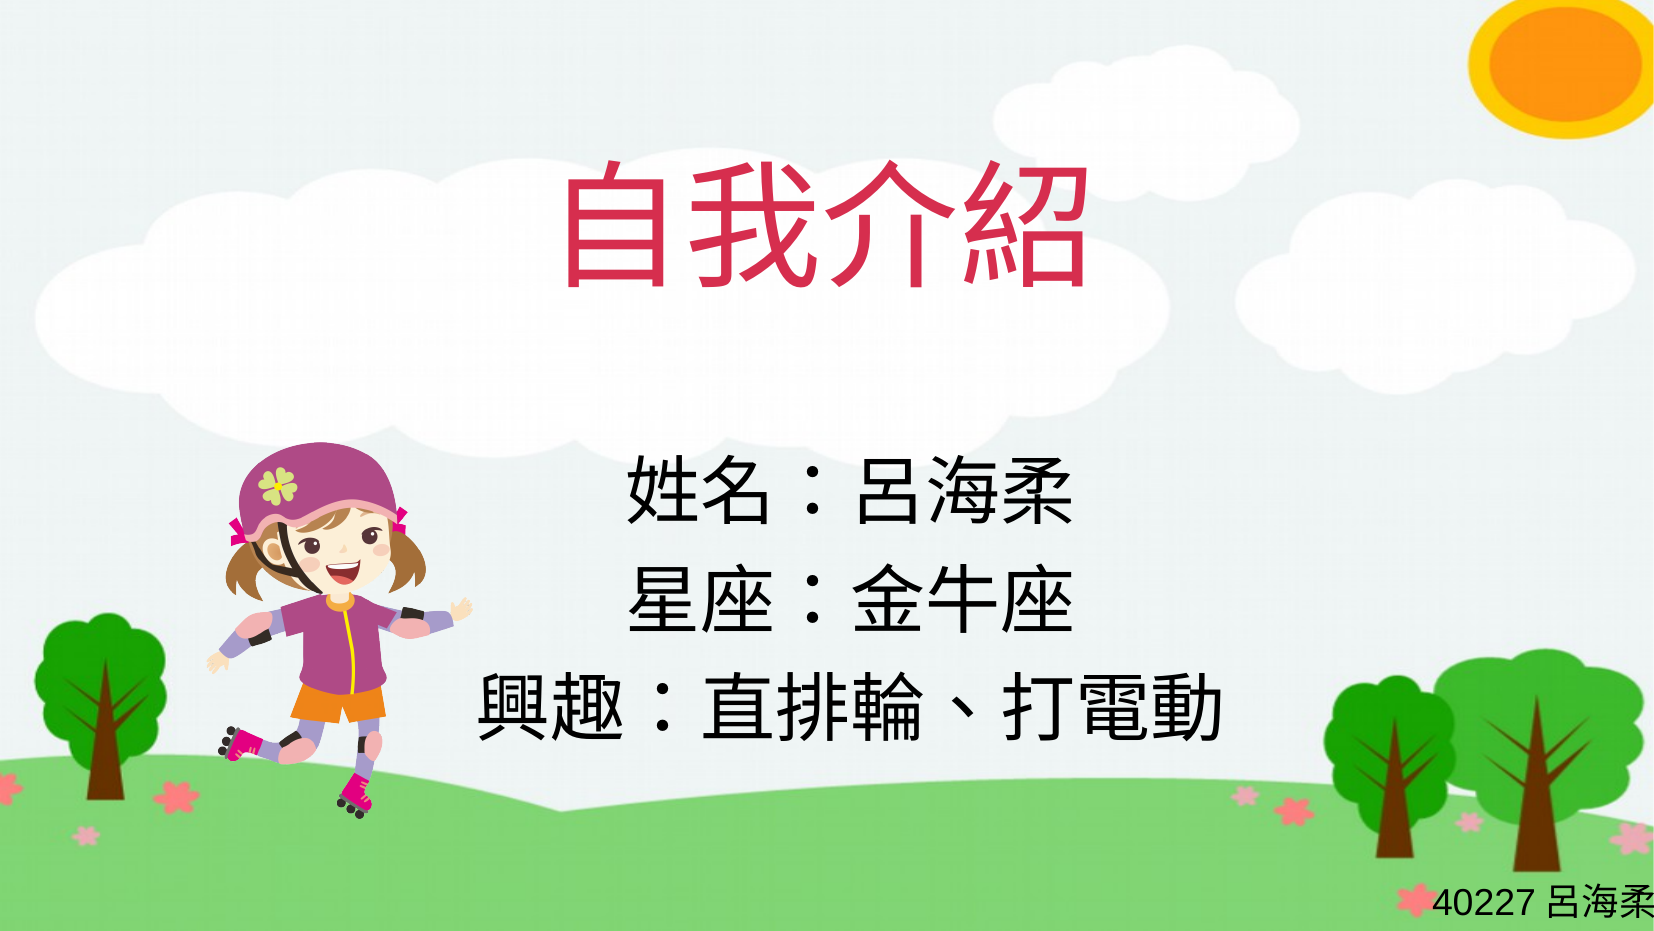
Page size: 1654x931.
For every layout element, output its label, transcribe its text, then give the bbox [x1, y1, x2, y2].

picture [206, 442, 473, 819]
picture [0, 0, 1654, 931]
title 自我介紹 [546, 137, 1654, 296]
subtitle 姓名：呂海柔 星座：金牛座 興趣：直排輪、打電動 [106, 324, 1595, 865]
text_box 40227呂海柔 [1417, 864, 1654, 931]
